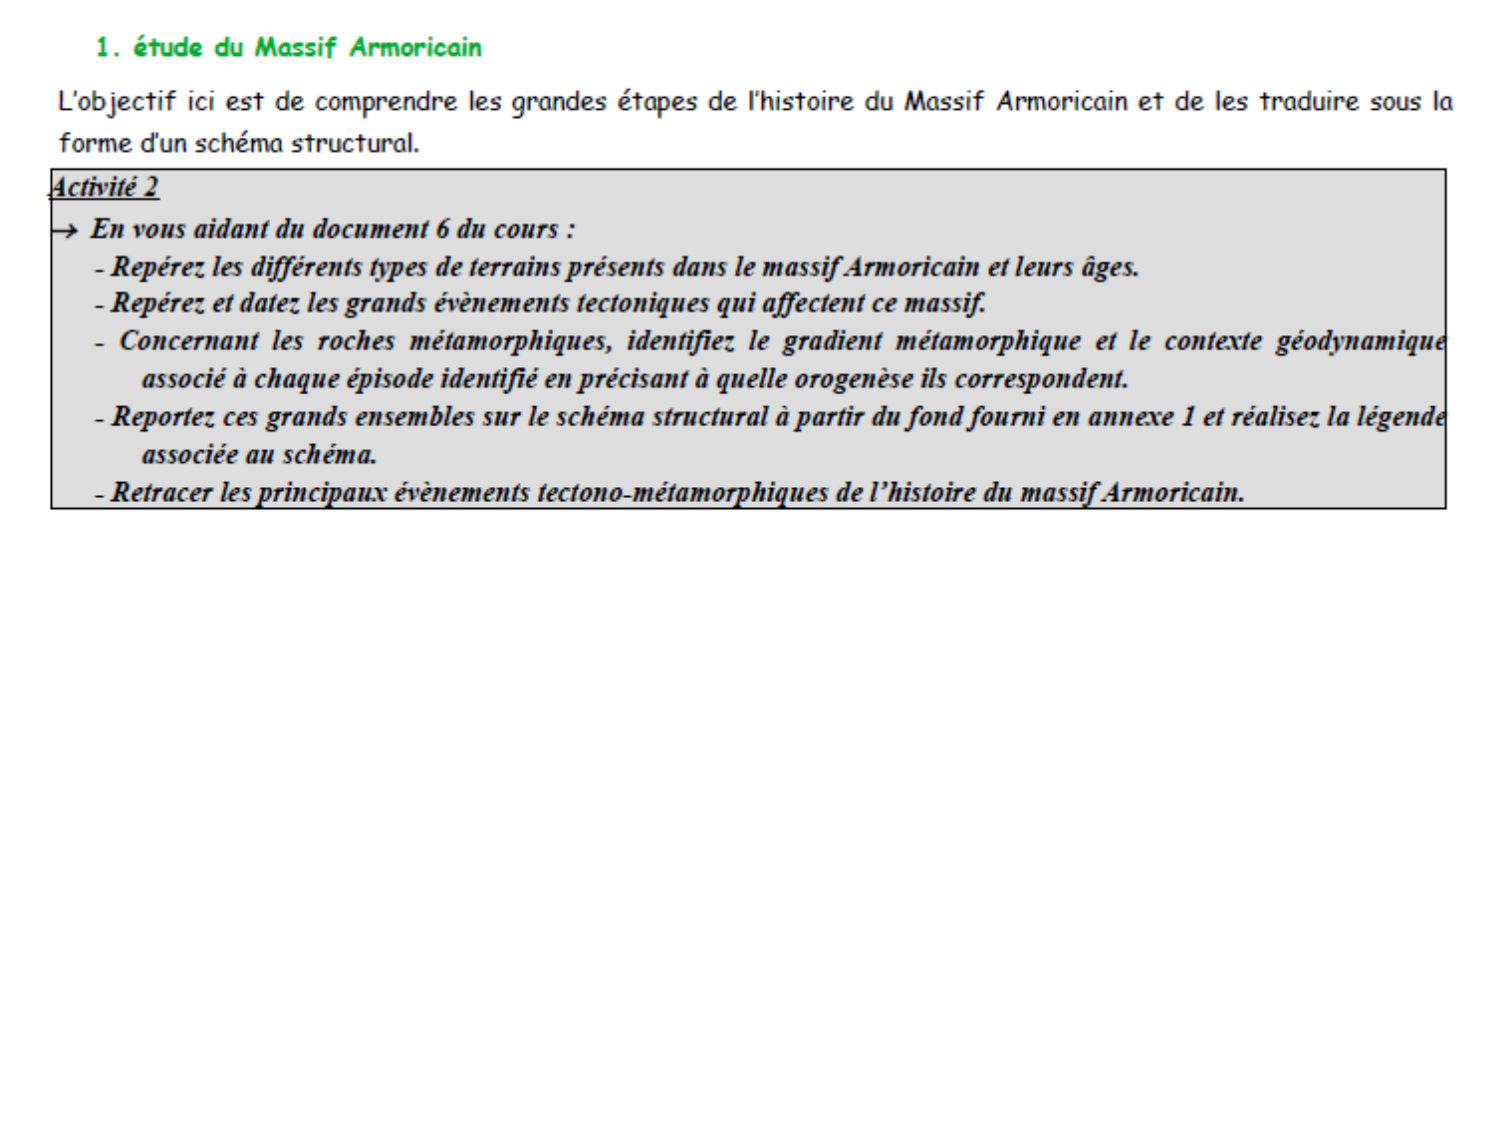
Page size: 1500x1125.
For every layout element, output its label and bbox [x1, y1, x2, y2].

picture [23, 25, 1485, 520]
